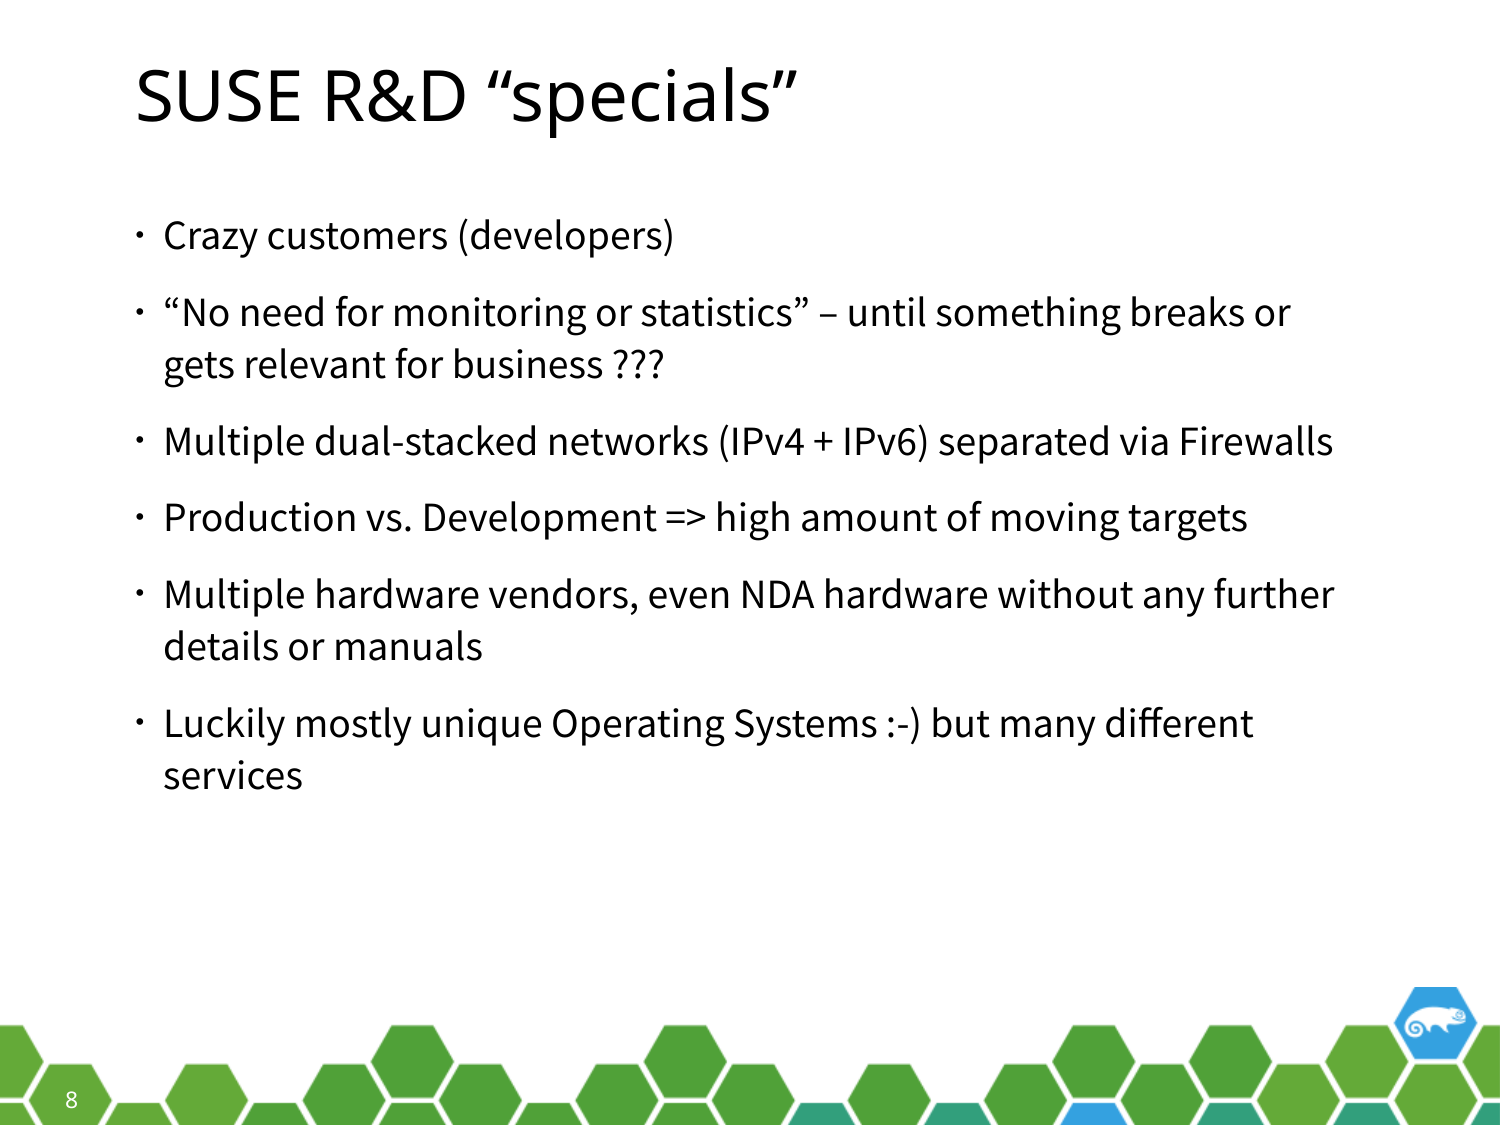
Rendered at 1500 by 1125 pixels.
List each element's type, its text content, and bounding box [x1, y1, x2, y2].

title SUSE R&D “specials” [135, 12, 1372, 175]
list Crazy customers (developers) “No need for monitoring or statistics” – until something breaks or gets relevant for business ??? Multiple dual-stacked networks (IPv4 + IPv6) separated via Firewalls Production vs. Development => high amount of moving targets Multiple hardware vendors, even NDA hardware without any further details or manuals Luckily mostly unique Operating Systems :-) but many different services [135, 208, 1372, 862]
picture [0, 987, 1500, 1125]
